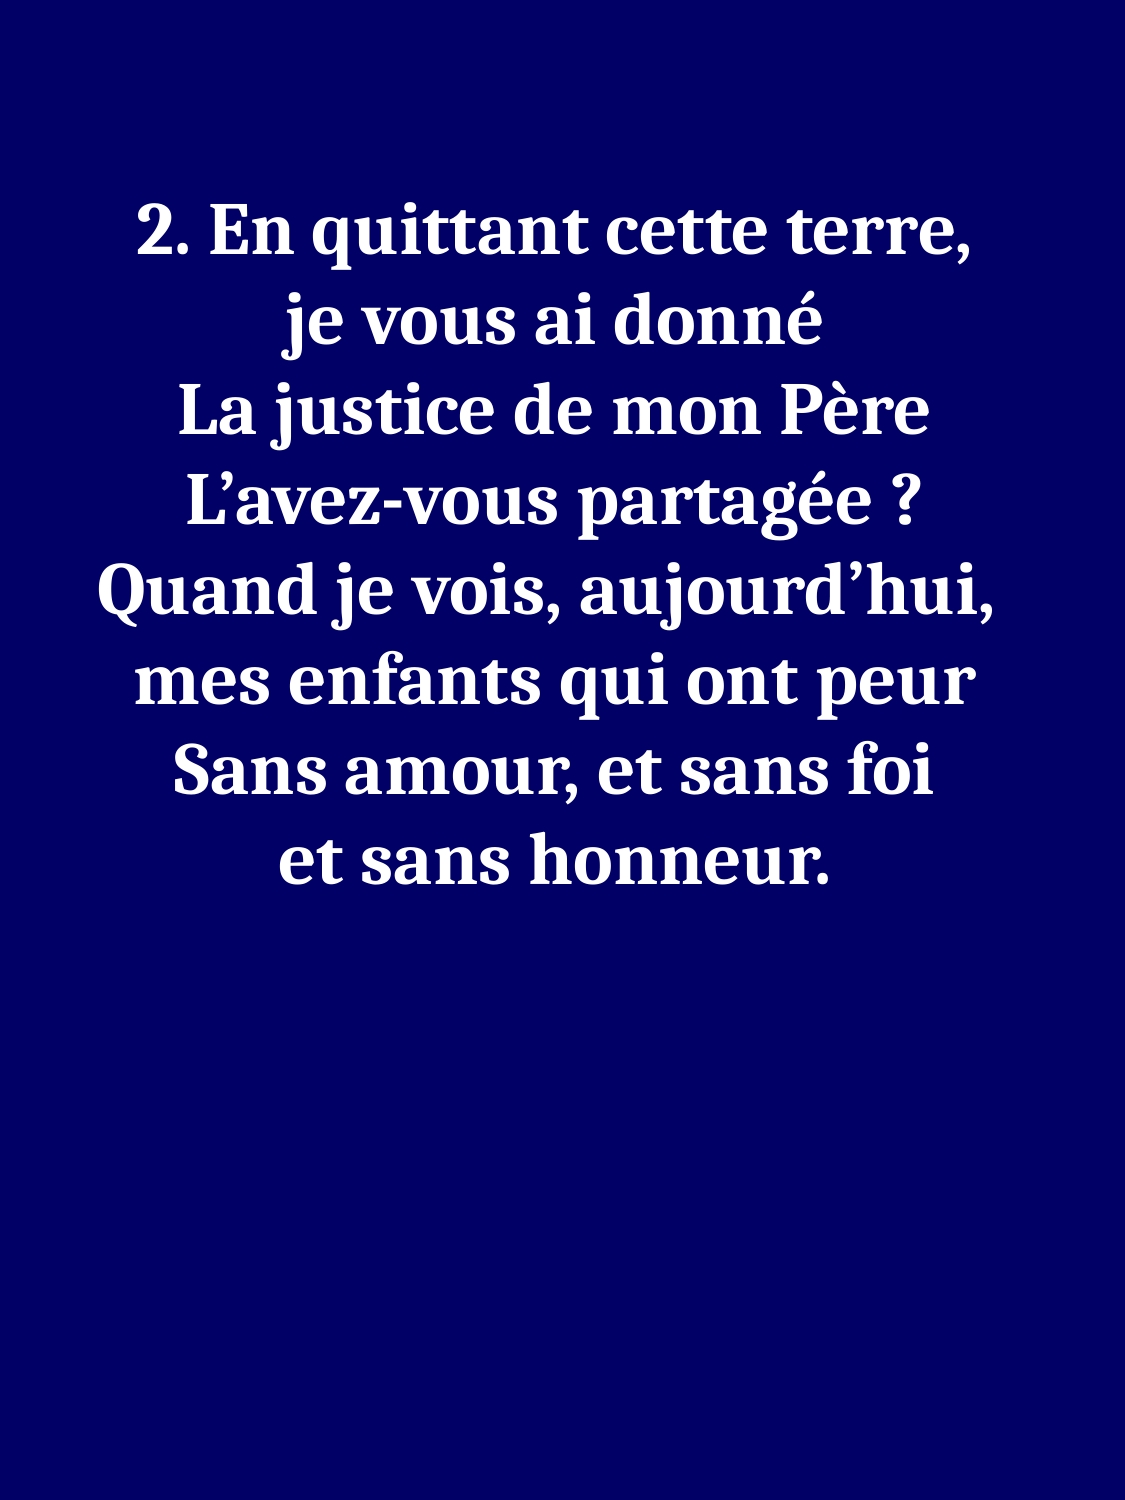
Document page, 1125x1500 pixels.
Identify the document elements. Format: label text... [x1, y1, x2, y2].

text_box 2. En quittant cette terre, je vous ai donné La justice de mon Père L’avez-vous partagée ? Quand je vois, aujourd’hui, mes enfants qui ont peur Sans amour, et sans foi et sans honneur. [59, 172, 1052, 1028]
